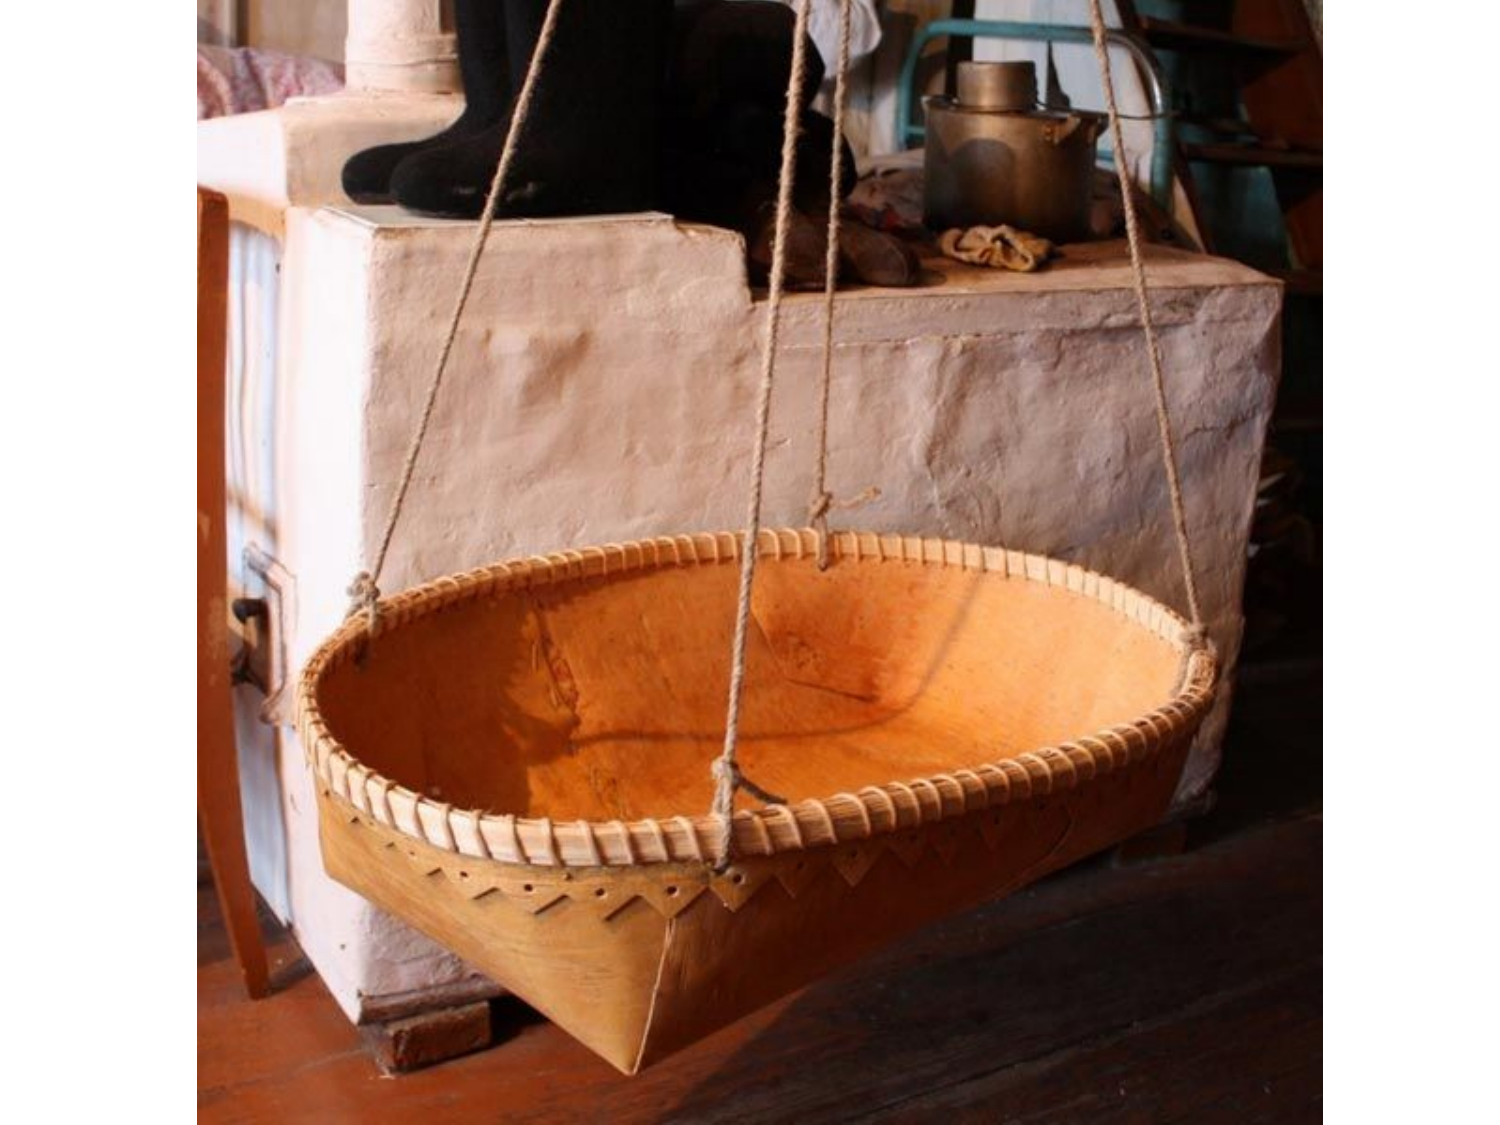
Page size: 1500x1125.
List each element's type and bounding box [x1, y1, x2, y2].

picture [197, 0, 1323, 1125]
